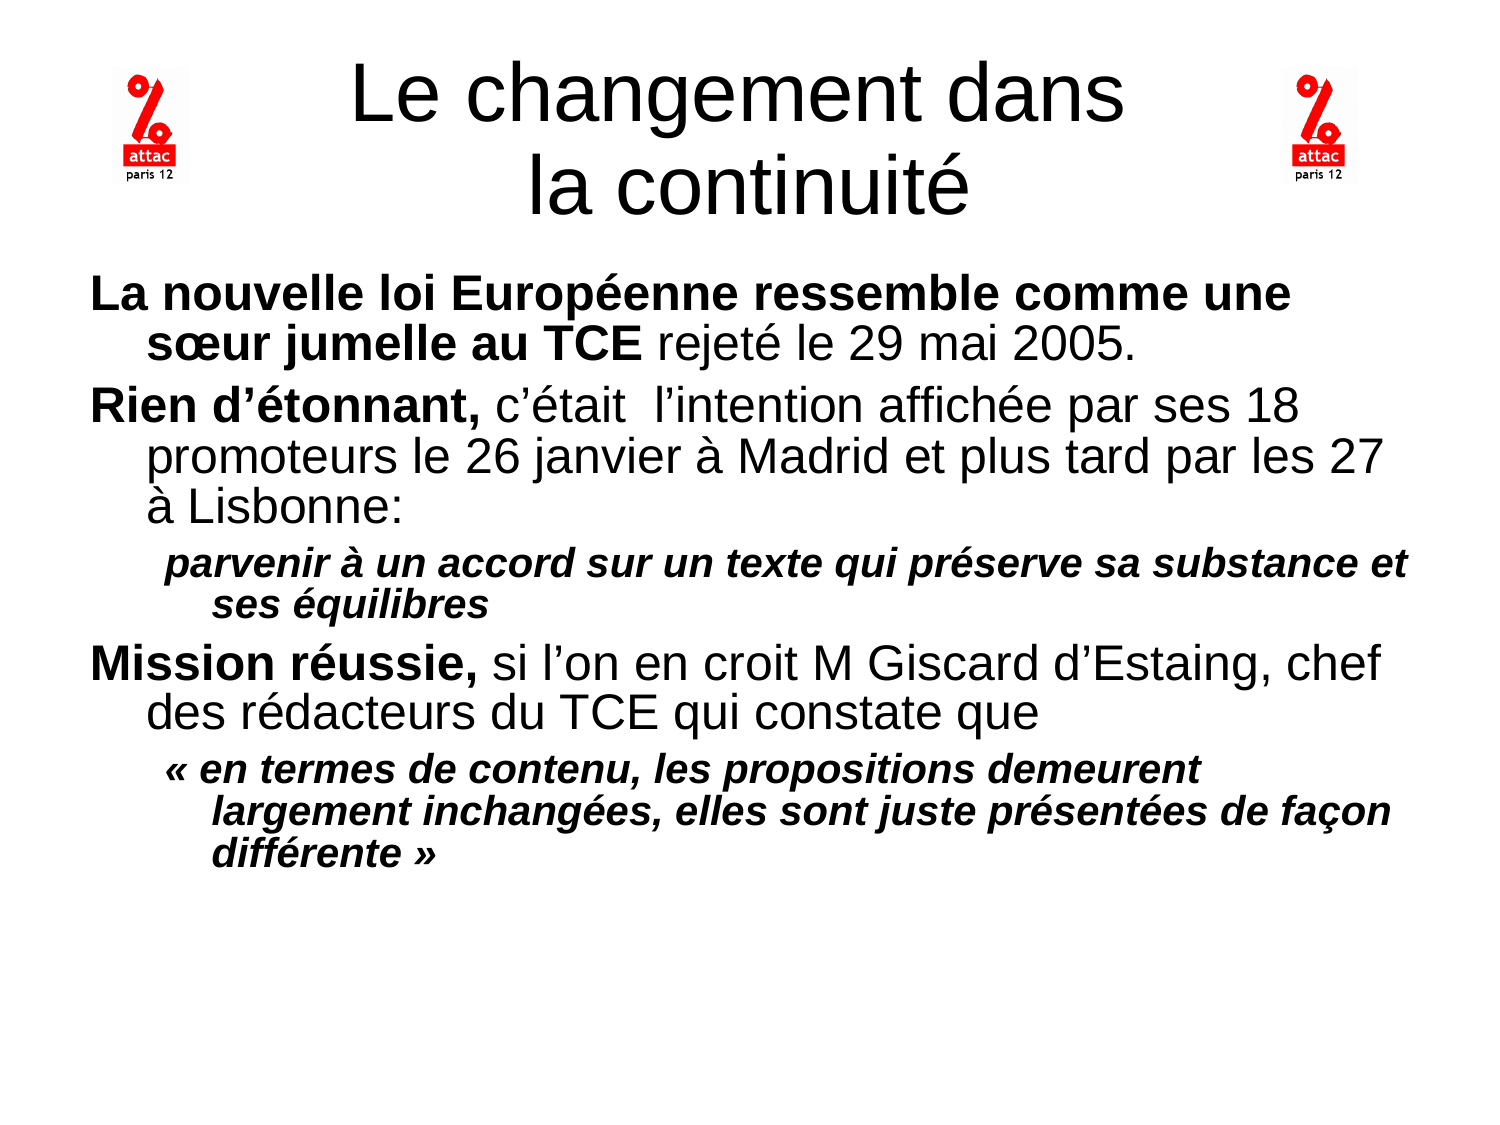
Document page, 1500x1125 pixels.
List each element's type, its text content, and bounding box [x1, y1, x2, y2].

list La nouvelle loi Européenne ressemble comme une sœur jumelle au TCE rejeté le 29 mai 2005. Rien d’étonnant, c’était l’intention affichée par ses 18 promoteurs le 26 janvier à Madrid et plus tard par les 27 à Lisbonne: parvenir à un accord sur un texte qui préserve sa substance et ses équilibres Mission réussie, si l’on en croit M Giscard d’Estaing, chef des rédacteurs du TCE qui constate que « en termes de contenu, les propositions demeurent largement inchangées, elles sont juste présentées de façon différente » [75, 262, 1426, 1006]
picture [112, 66, 189, 185]
title Le changement dans la continuité [75, 31, 1426, 247]
picture [1281, 66, 1358, 185]
